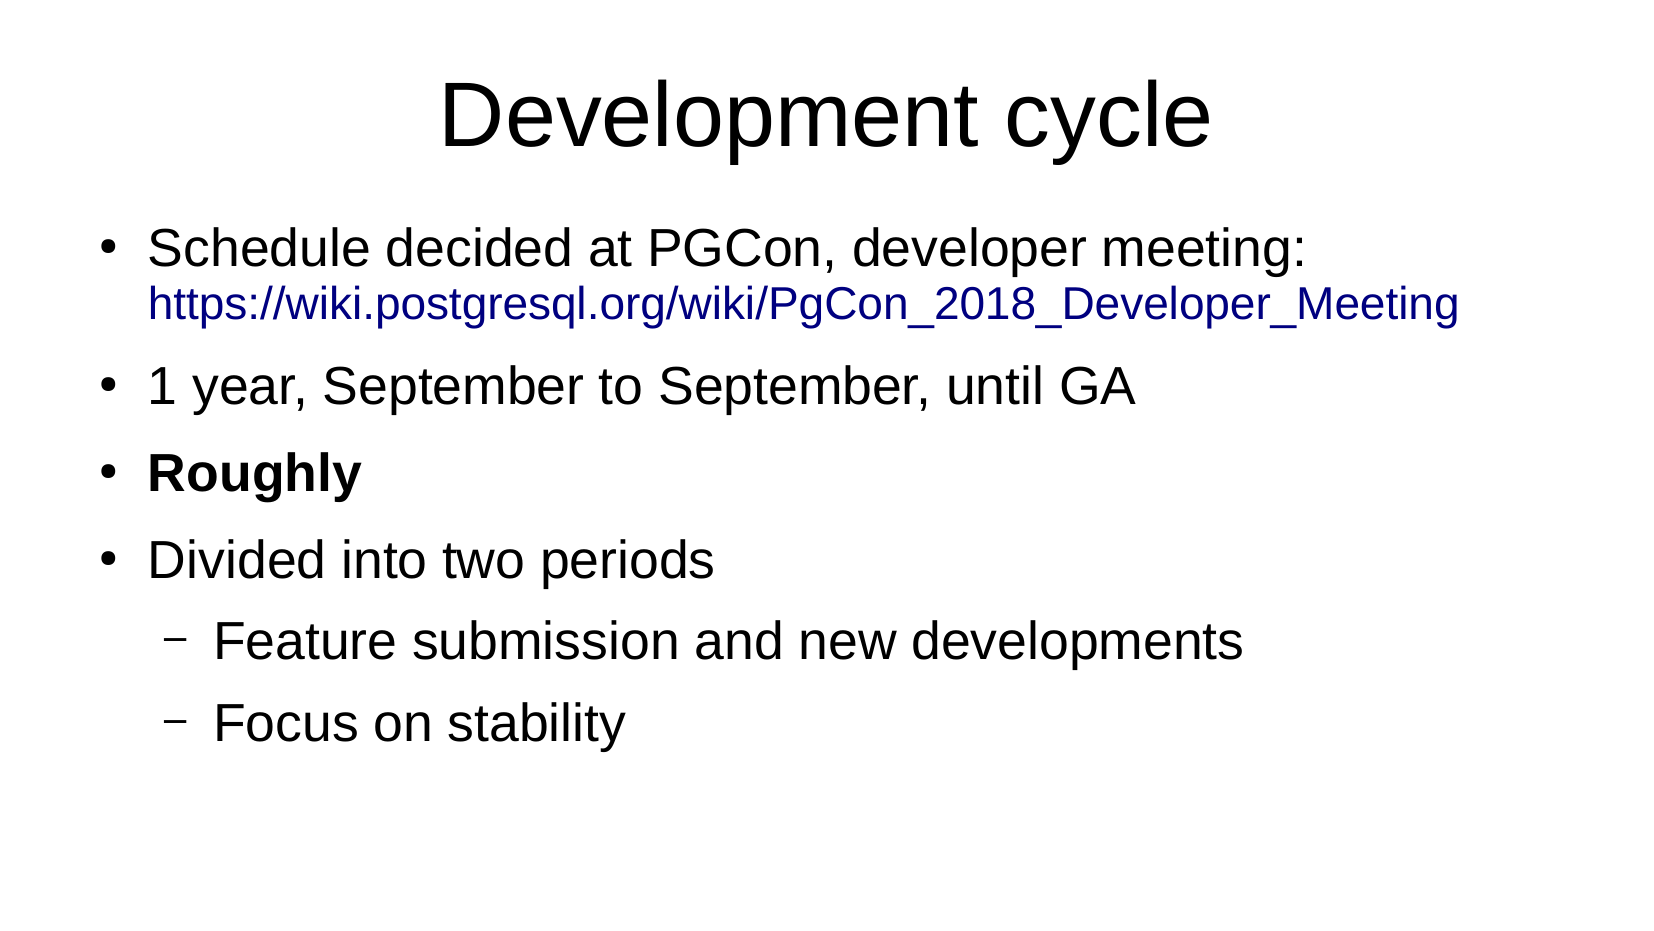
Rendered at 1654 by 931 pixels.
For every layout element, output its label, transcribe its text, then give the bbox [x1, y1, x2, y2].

title Development cycle [82, 37, 1571, 193]
list Schedule decided at PGCon, developer meeting: https://wiki.postgresql.org/wiki/PgCon_2018_Developer_Meeting 1 year, September to September, until GA Roughly Divided into two periods Feature submission and new developments Focus on stability [82, 217, 1571, 758]
